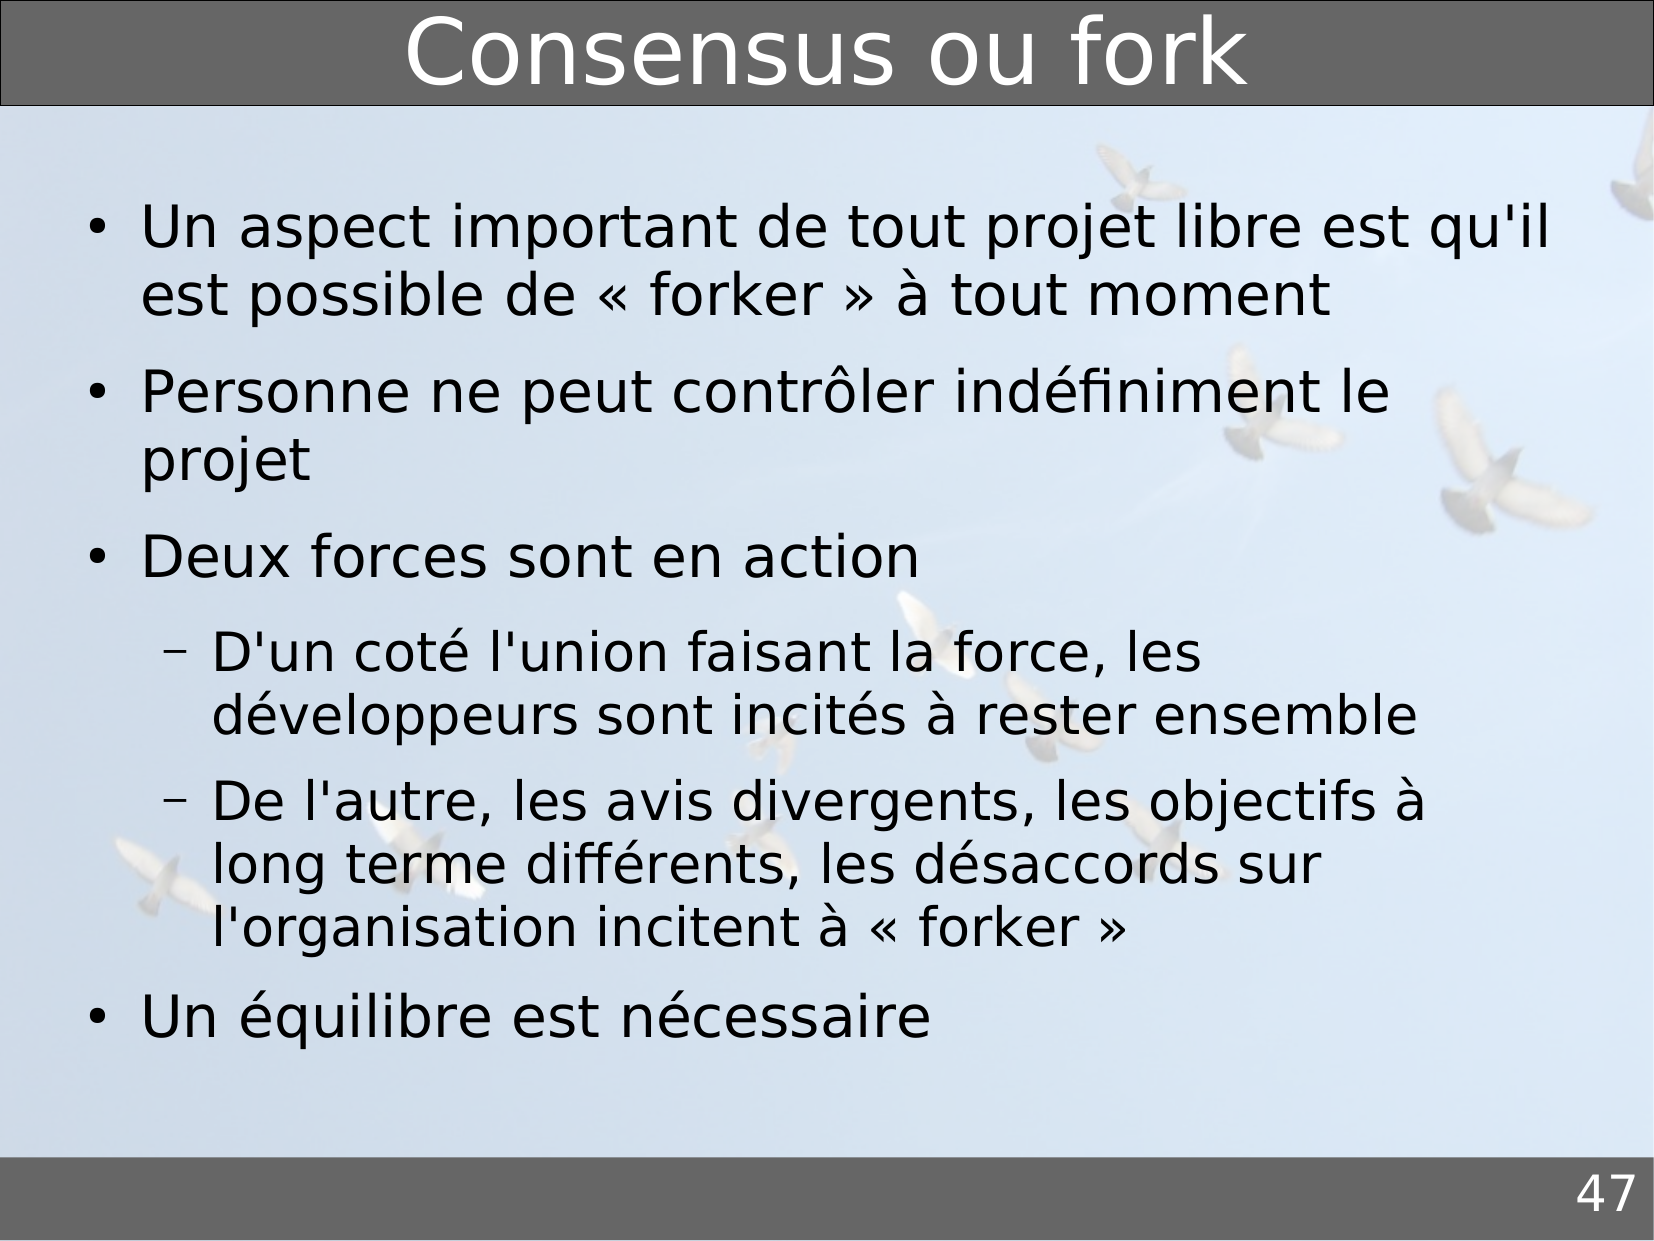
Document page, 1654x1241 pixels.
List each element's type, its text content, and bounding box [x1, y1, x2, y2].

title Consensus ou fork [0, 0, 1654, 107]
list Un aspect important de tout projet libre est qu'il est possible de « forker » à tout moment Personne ne peut contrôler indéfiniment le projet Deux forces sont en action D'un coté l'union faisant la force, les développeurs sont incités à rester ensemble De l'autre, les avis divergents, les objectifs à long terme différents, les désaccords sur l'organisation incitent à « forker » Un équilibre est nécessaire [69, 193, 1558, 1052]
